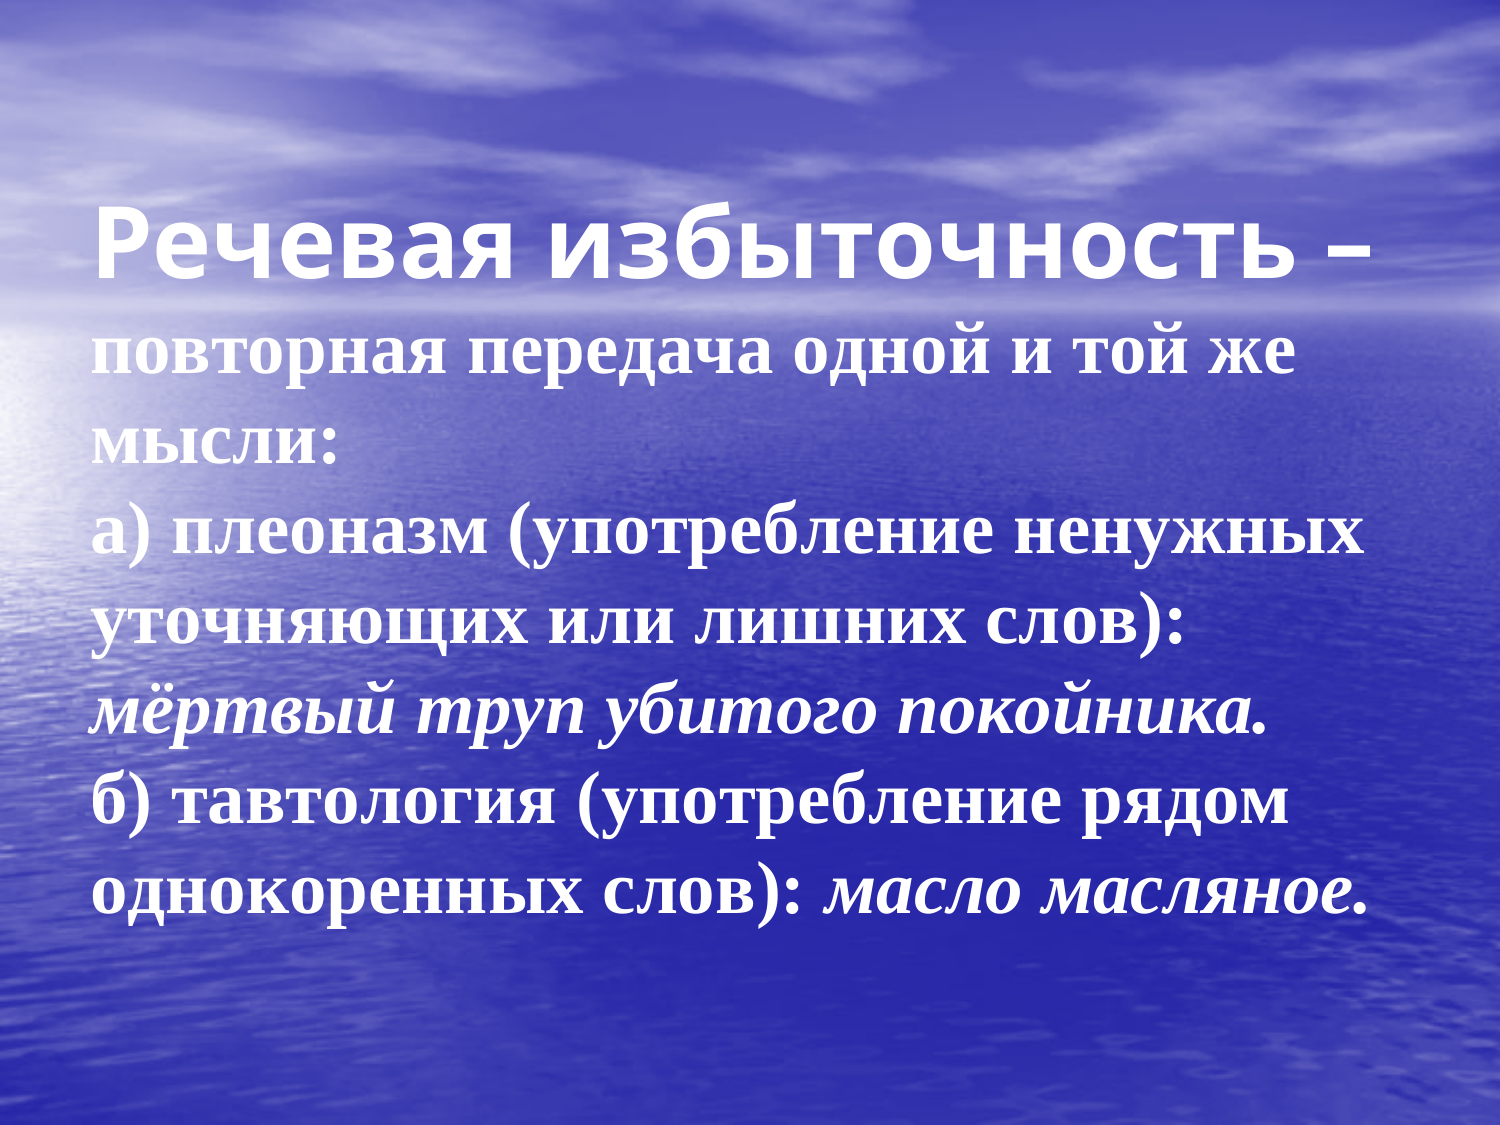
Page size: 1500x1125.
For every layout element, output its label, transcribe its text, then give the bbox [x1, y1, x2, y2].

title Речевая избыточность – повторная передача одной и той же мысли: а) плеоназм (употребление ненужных уточняющих или лишних слов): мёртвый труп убитого покойника. б) тавтология (употребление рядом однокоренных слов): масло масляное. [75, 47, 1426, 1059]
